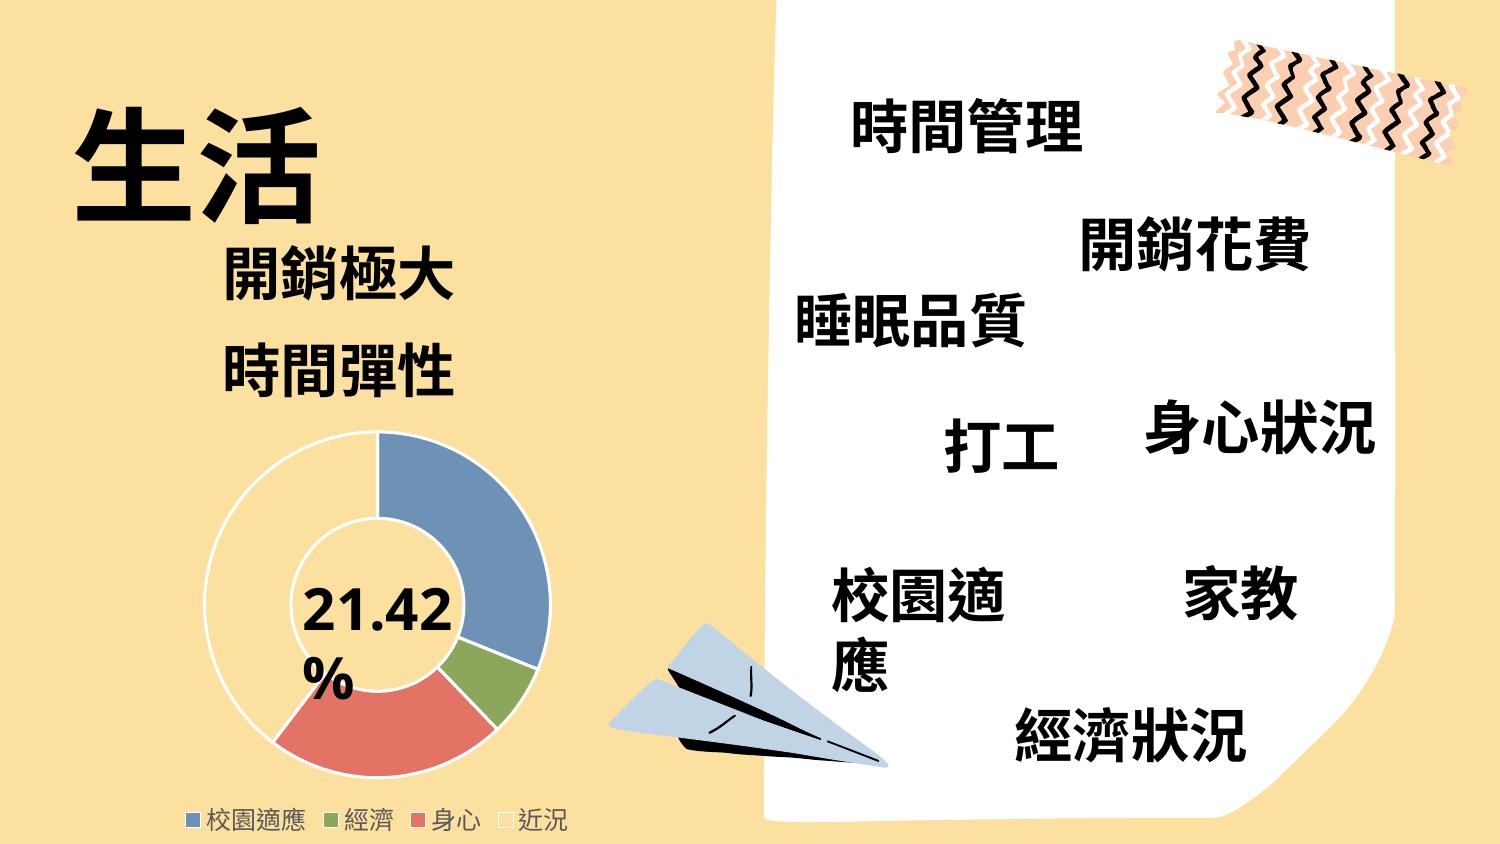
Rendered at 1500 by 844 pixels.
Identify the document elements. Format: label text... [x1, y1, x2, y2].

text_box 時間管理 [835, 82, 1125, 168]
text_box 身心狀況 [1128, 384, 1466, 469]
text_box 打工 [928, 402, 1109, 488]
text_box 21.42% [288, 564, 481, 719]
text_box 開銷極大 [207, 230, 545, 315]
text_box 家教 [1167, 549, 1348, 635]
chart [87, 423, 668, 844]
text_box [668, 0, 1467, 823]
text_box 經濟狀況 [999, 691, 1336, 777]
text_box 開銷花費 [1063, 200, 1363, 286]
text_box 校園適應 [816, 551, 1079, 707]
text_box 睡眠品質 [779, 276, 1057, 362]
text_box 時間彈性 [207, 326, 545, 412]
text_box 生活 [40, 6, 353, 247]
